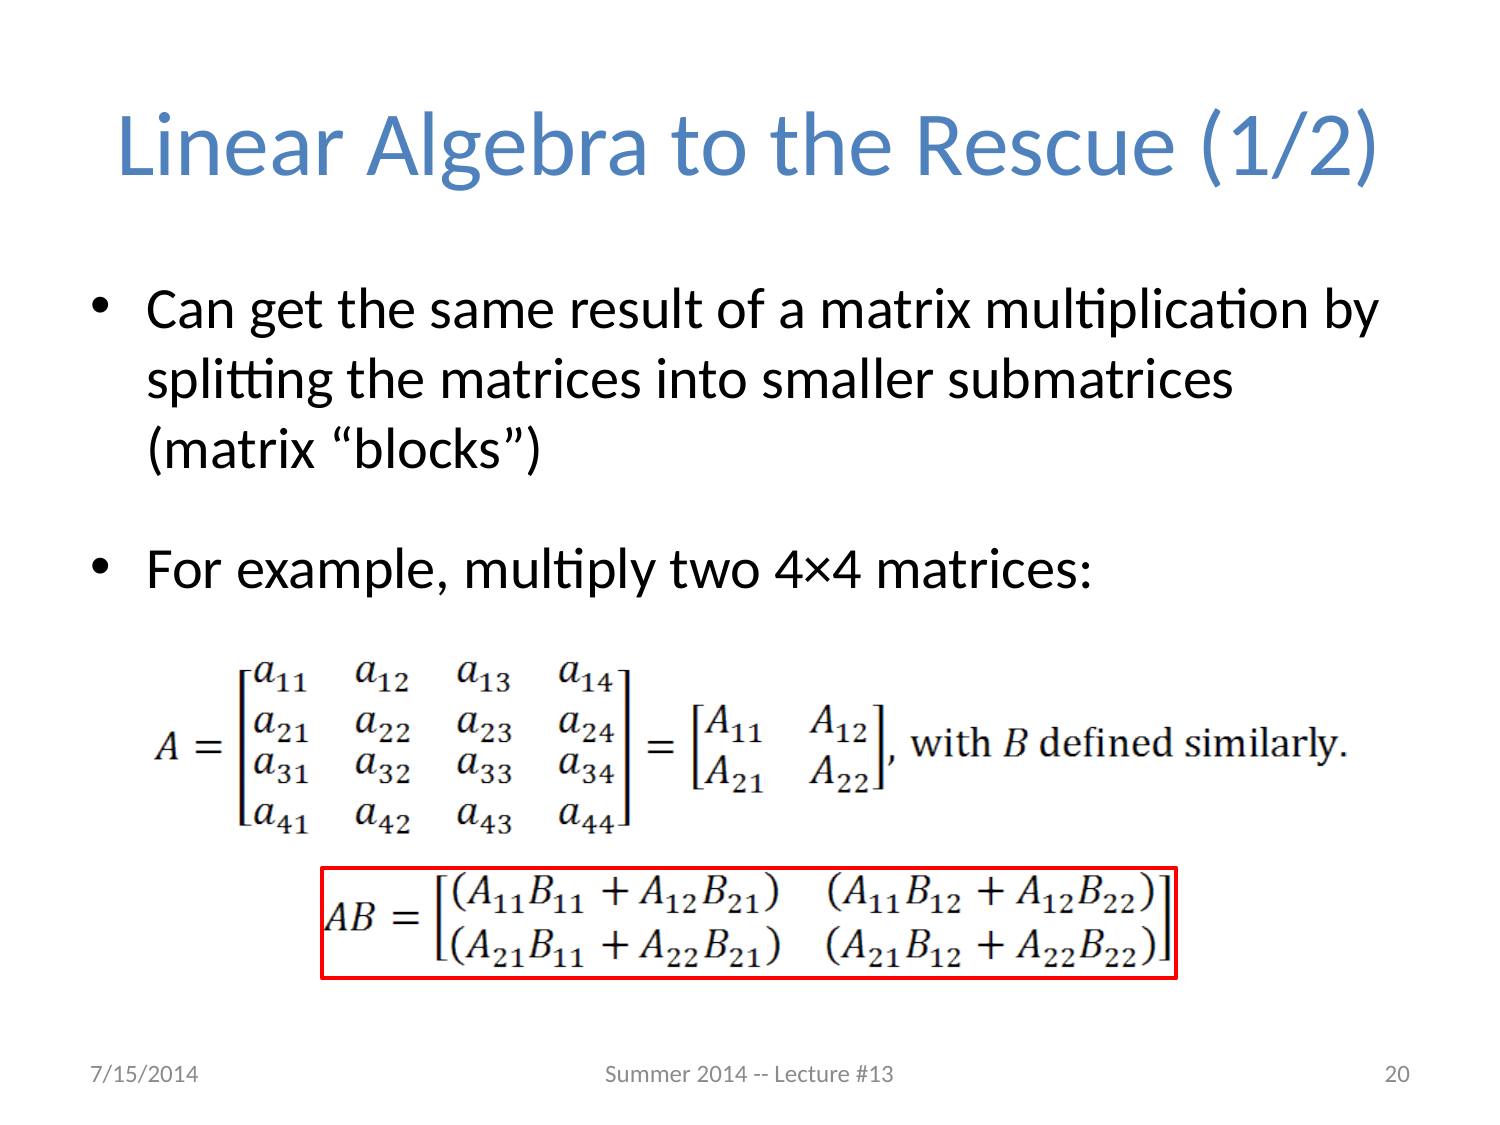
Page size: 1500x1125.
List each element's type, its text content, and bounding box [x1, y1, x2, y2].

picture [154, 659, 897, 842]
slide_number <number> [1074, 1042, 1425, 1103]
picture [323, 870, 1174, 977]
picture [910, 719, 1347, 776]
footer Summer 2014 -- Lecture #13 [512, 1042, 988, 1103]
list Can get the same result of a matrix multiplication by splitting the matrices into smaller submatrices (matrix “blocks”) For example, multiply two 4×4 matrices: [75, 262, 1425, 1005]
title Linear Algebra to the Rescue (1/2) [75, 45, 1425, 233]
slide_number 7/15/2014 [75, 1042, 425, 1103]
